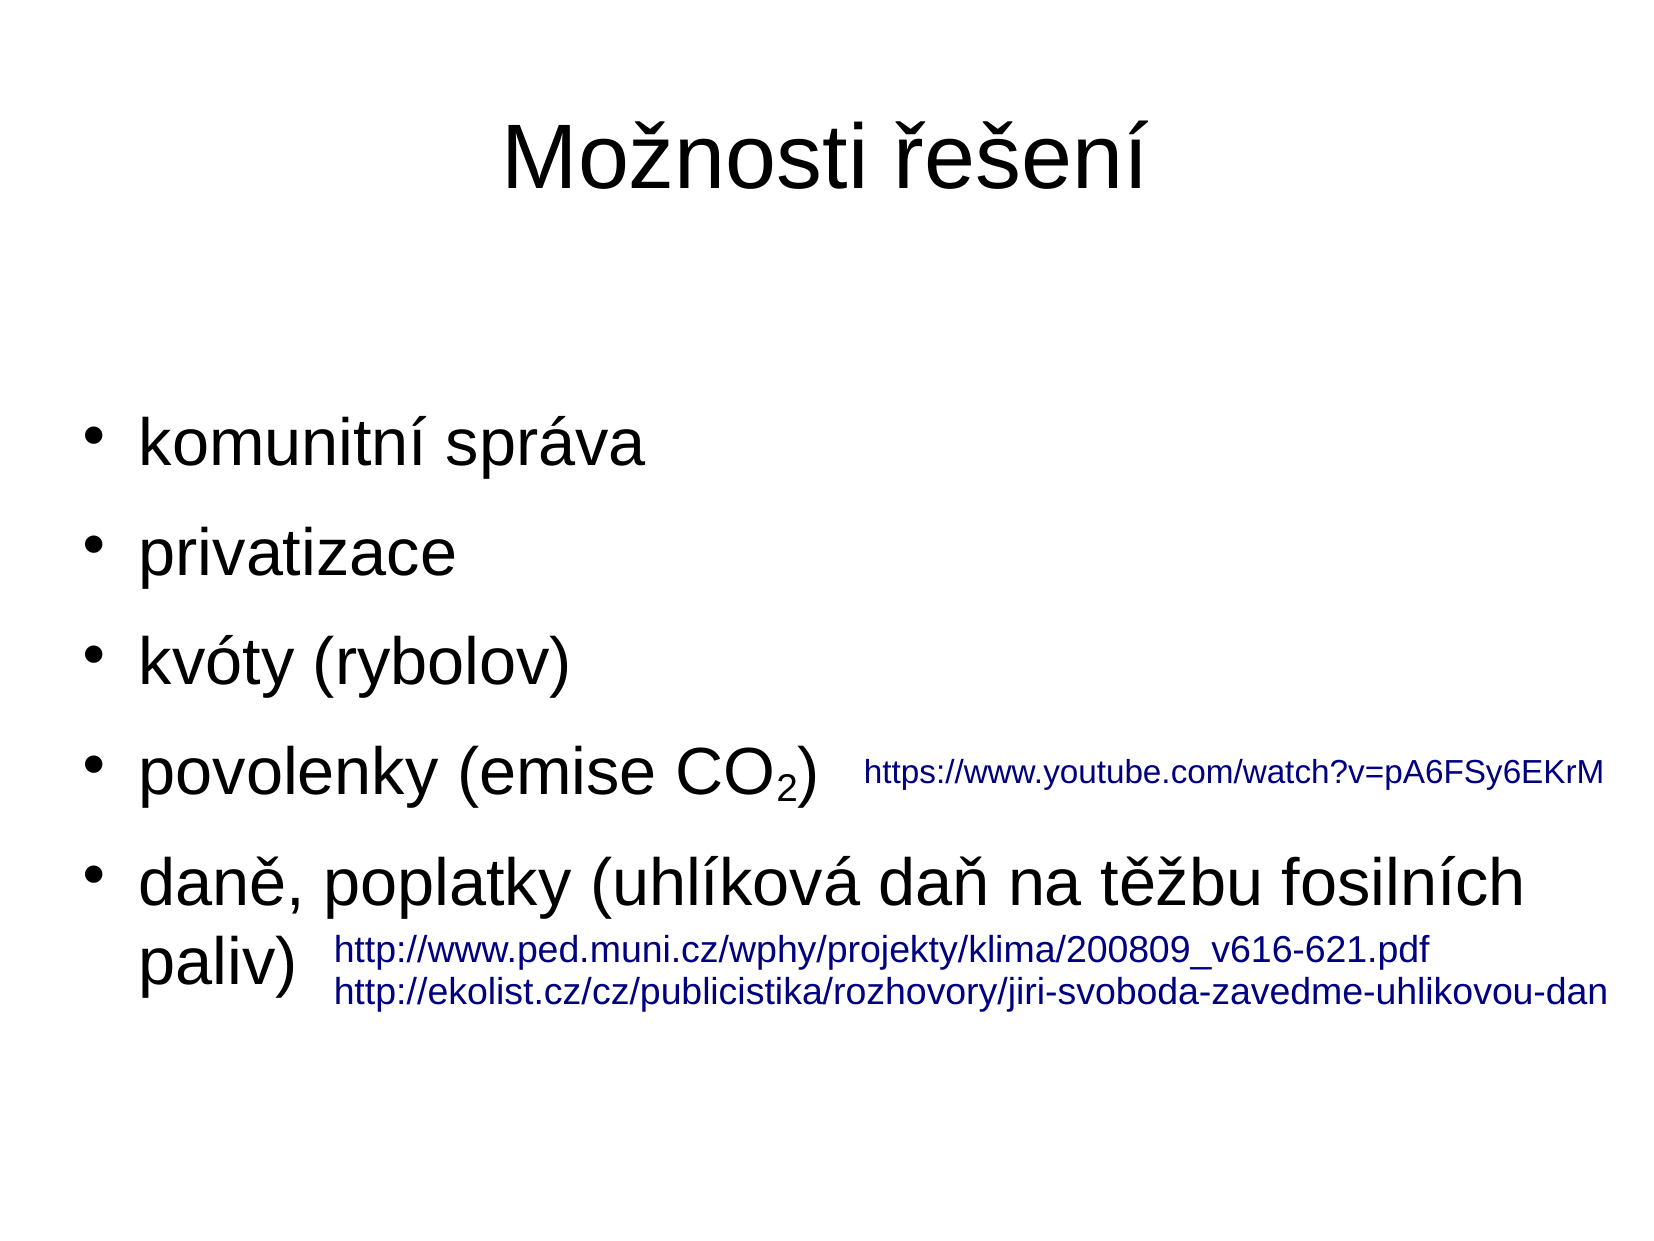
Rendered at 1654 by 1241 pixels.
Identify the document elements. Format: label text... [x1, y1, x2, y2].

text_box http://www.ped.muni.cz/wphy/projekty/klima/200809_v616-621.pdf http://ekolist.cz/cz/publicistika/rozhovory/jiri-svoboda-zavedme-uhlikovou-dan [318, 921, 1624, 1021]
text_box https://www.youtube.com/watch?v=pA6FSy6EKrM [849, 746, 1654, 804]
subtitle komunitní správa privatizace kvóty (rybolov) povolenky (emise CO2) daně, poplatky (uhlíková daň na těžbu fosilních paliv) [82, 290, 1569, 1108]
title Možnosti řešení [82, 49, 1569, 255]
